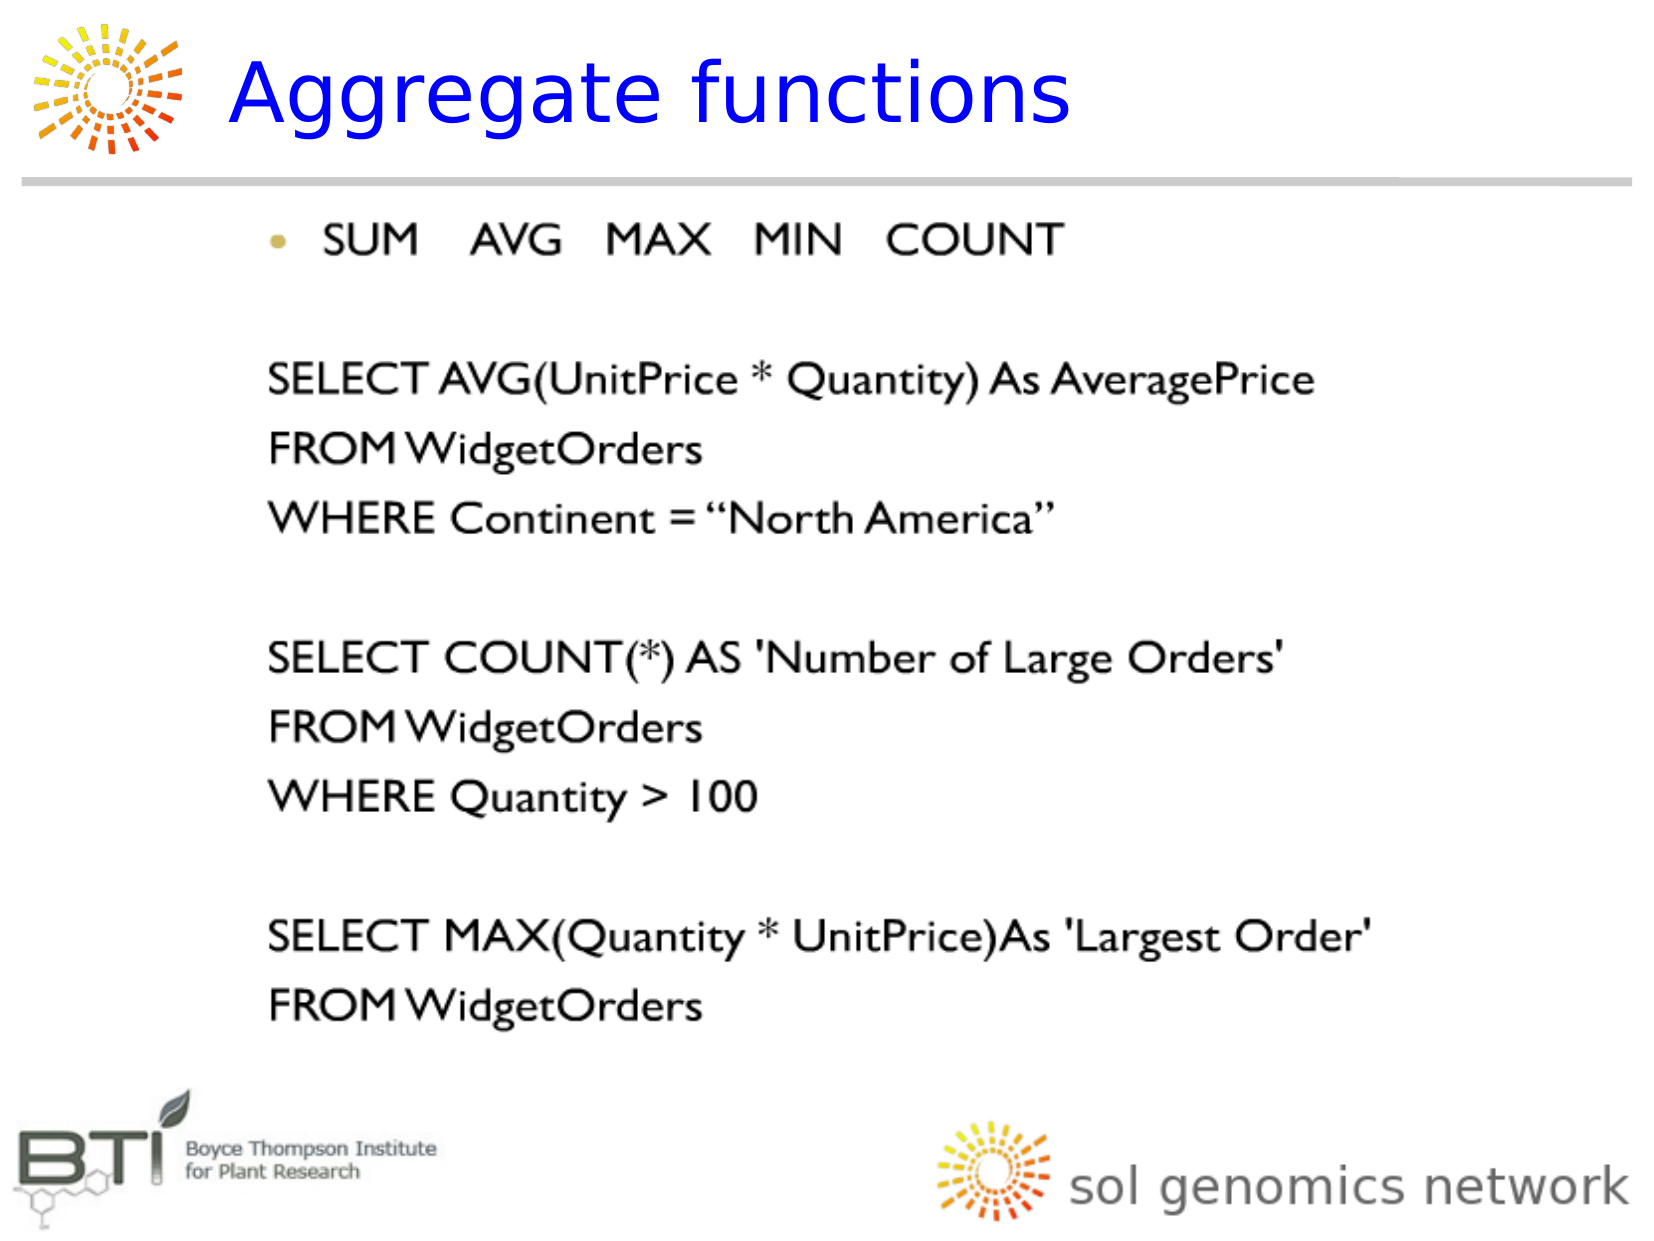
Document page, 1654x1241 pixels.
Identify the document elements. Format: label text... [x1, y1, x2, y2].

picture [921, 1116, 1642, 1229]
picture [242, 195, 1432, 1051]
text_box Aggregate functions [228, 46, 1623, 159]
picture [32, 22, 184, 156]
picture [8, 1087, 451, 1234]
